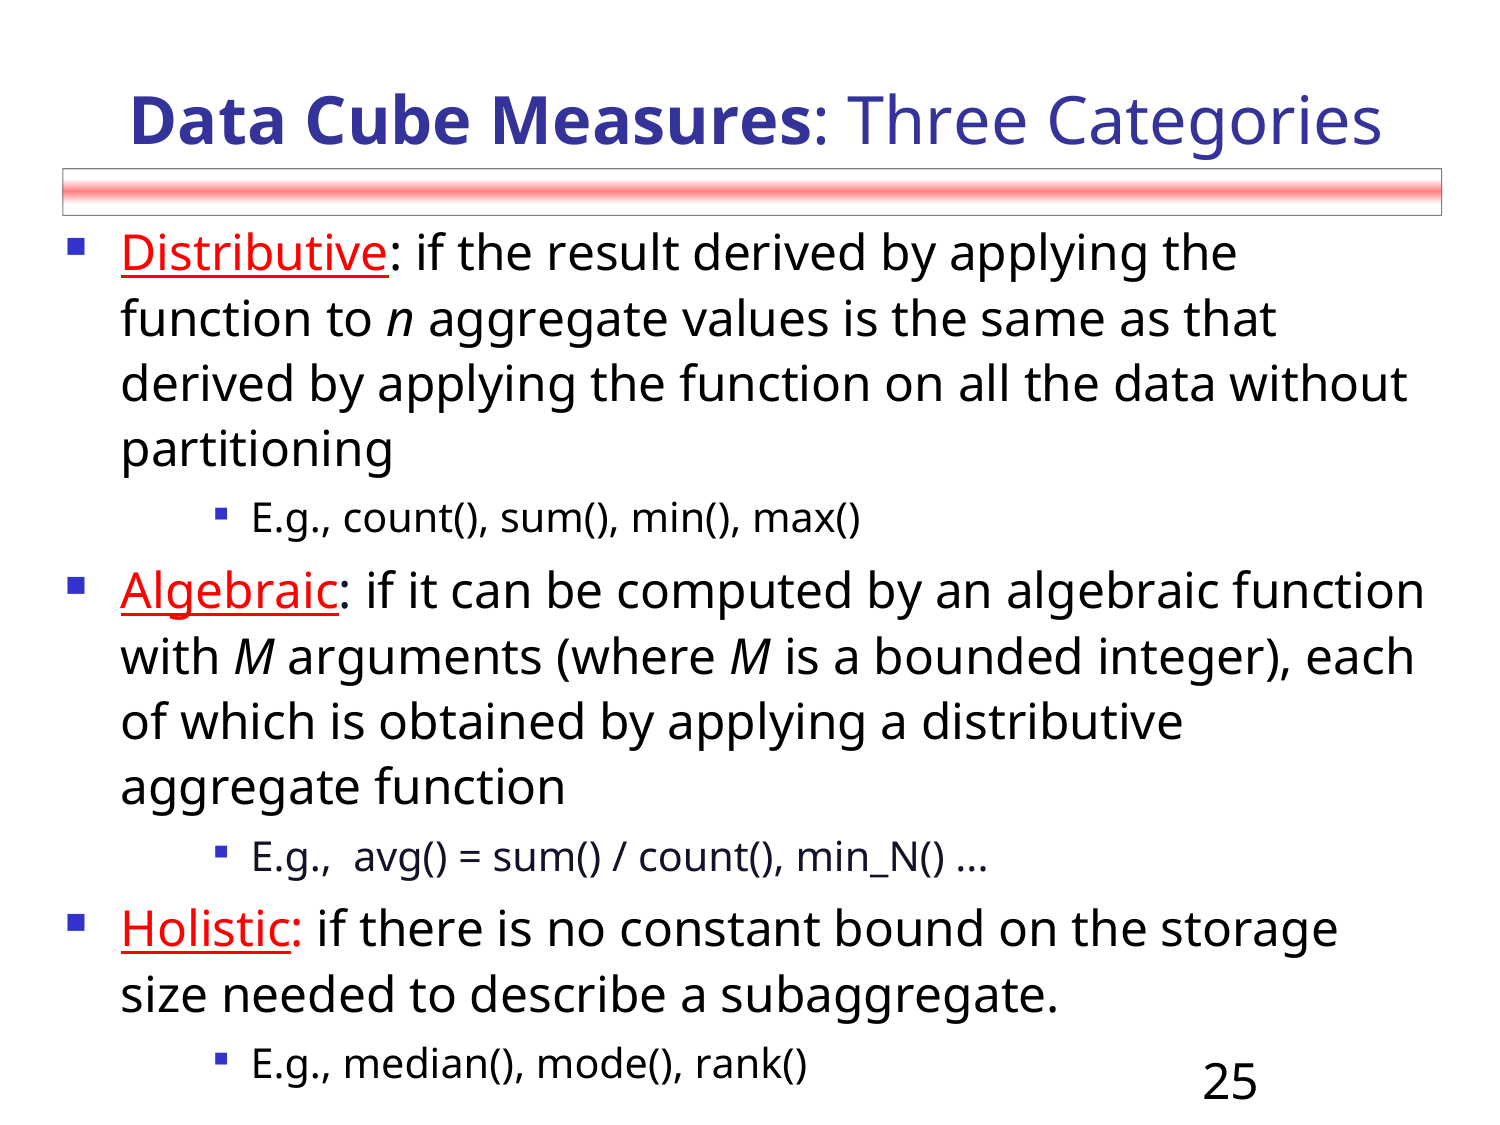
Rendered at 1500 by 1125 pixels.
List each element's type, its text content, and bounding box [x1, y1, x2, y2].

text_box <number> [1187, 1050, 1500, 1125]
title Data Cube Measures: Three Categories [75, 0, 1438, 166]
list Distributive: if the result derived by applying the function to n aggregate values is the same as that derived by applying the function on all the data without partitioning E.g., count(), sum(), min(), max() Algebraic: if it can be computed by an algebraic function with M arguments (where M is a bounded integer), each of which is obtained by applying a distributive aggregate function E.g., avg() = sum() / count(), min_N() ... Holistic: if there is no constant bound on the storage size needed to describe a subaggregate. E.g., median(), mode(), rank() [50, 207, 1450, 1098]
